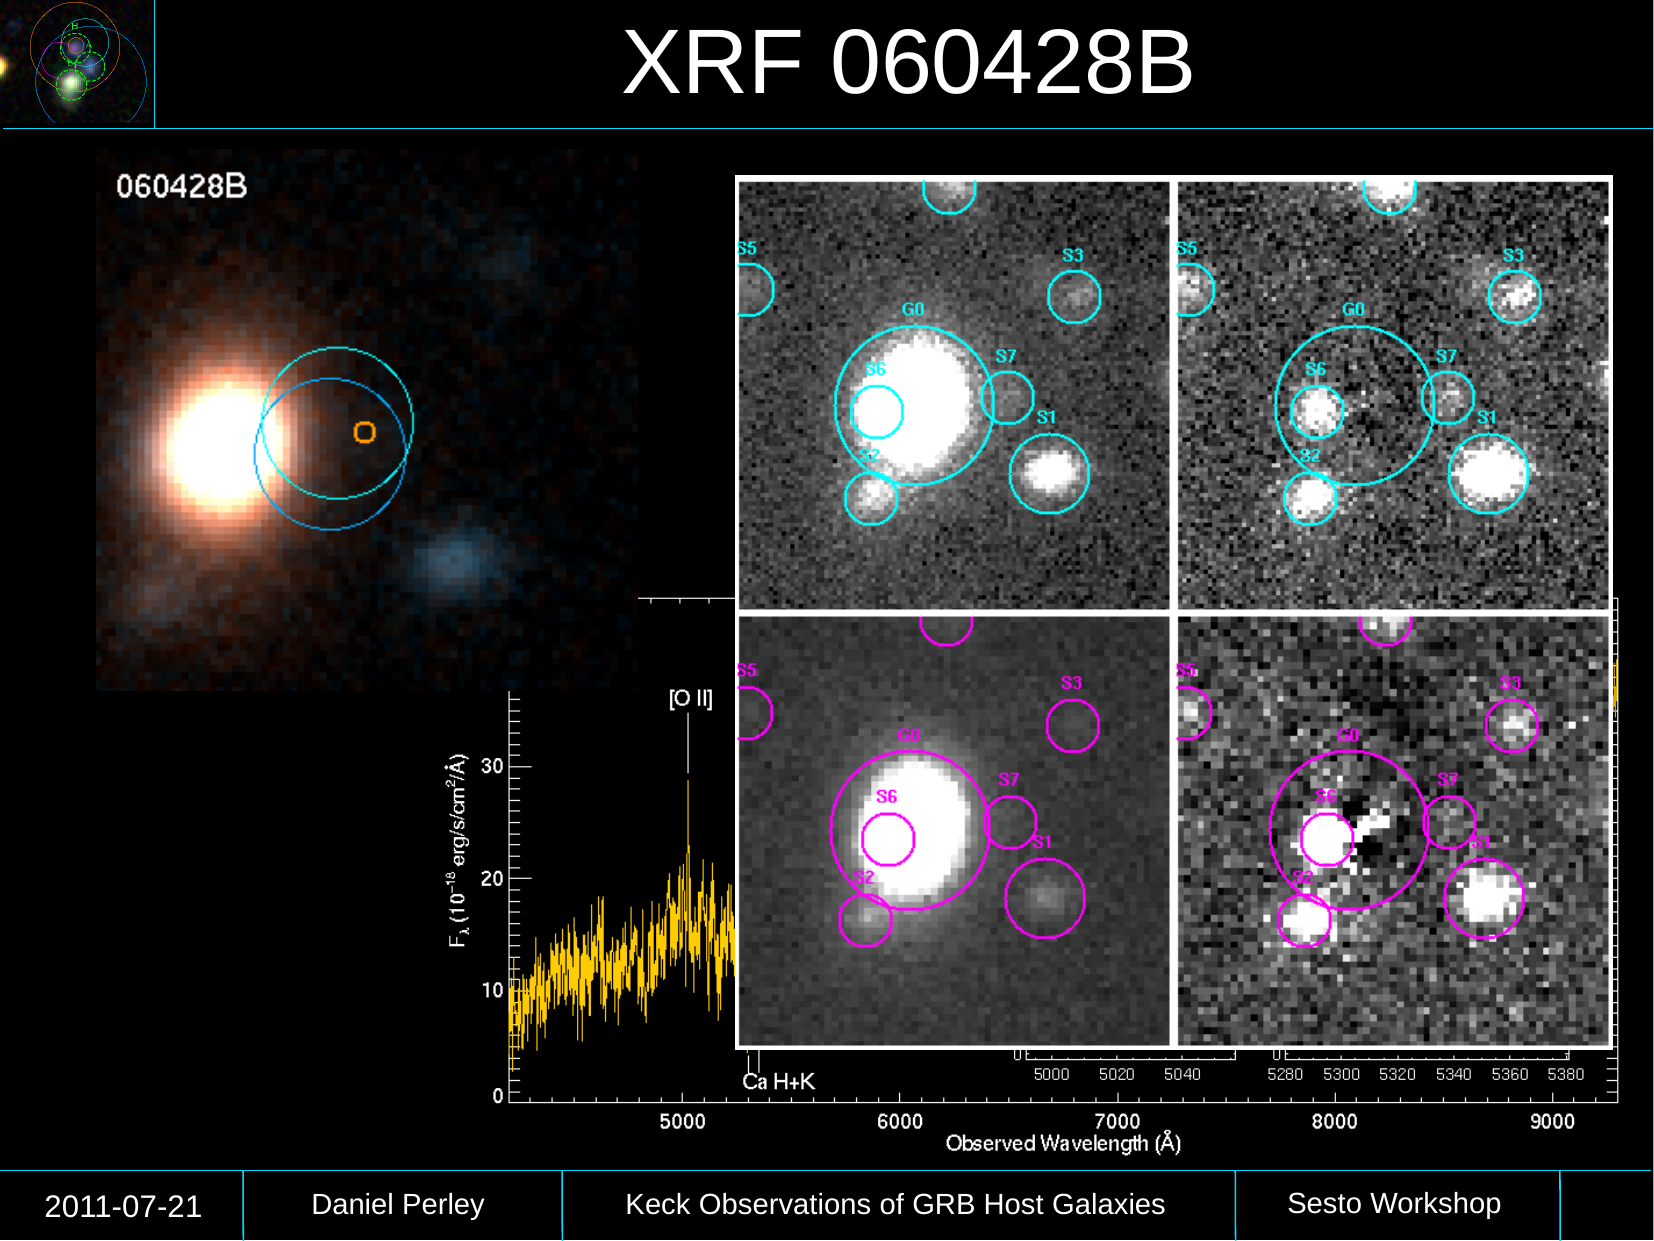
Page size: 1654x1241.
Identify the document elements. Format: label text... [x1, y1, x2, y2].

picture [0, 0, 151, 123]
title XRF 060428B [165, 10, 1654, 114]
picture [96, 149, 1644, 1159]
